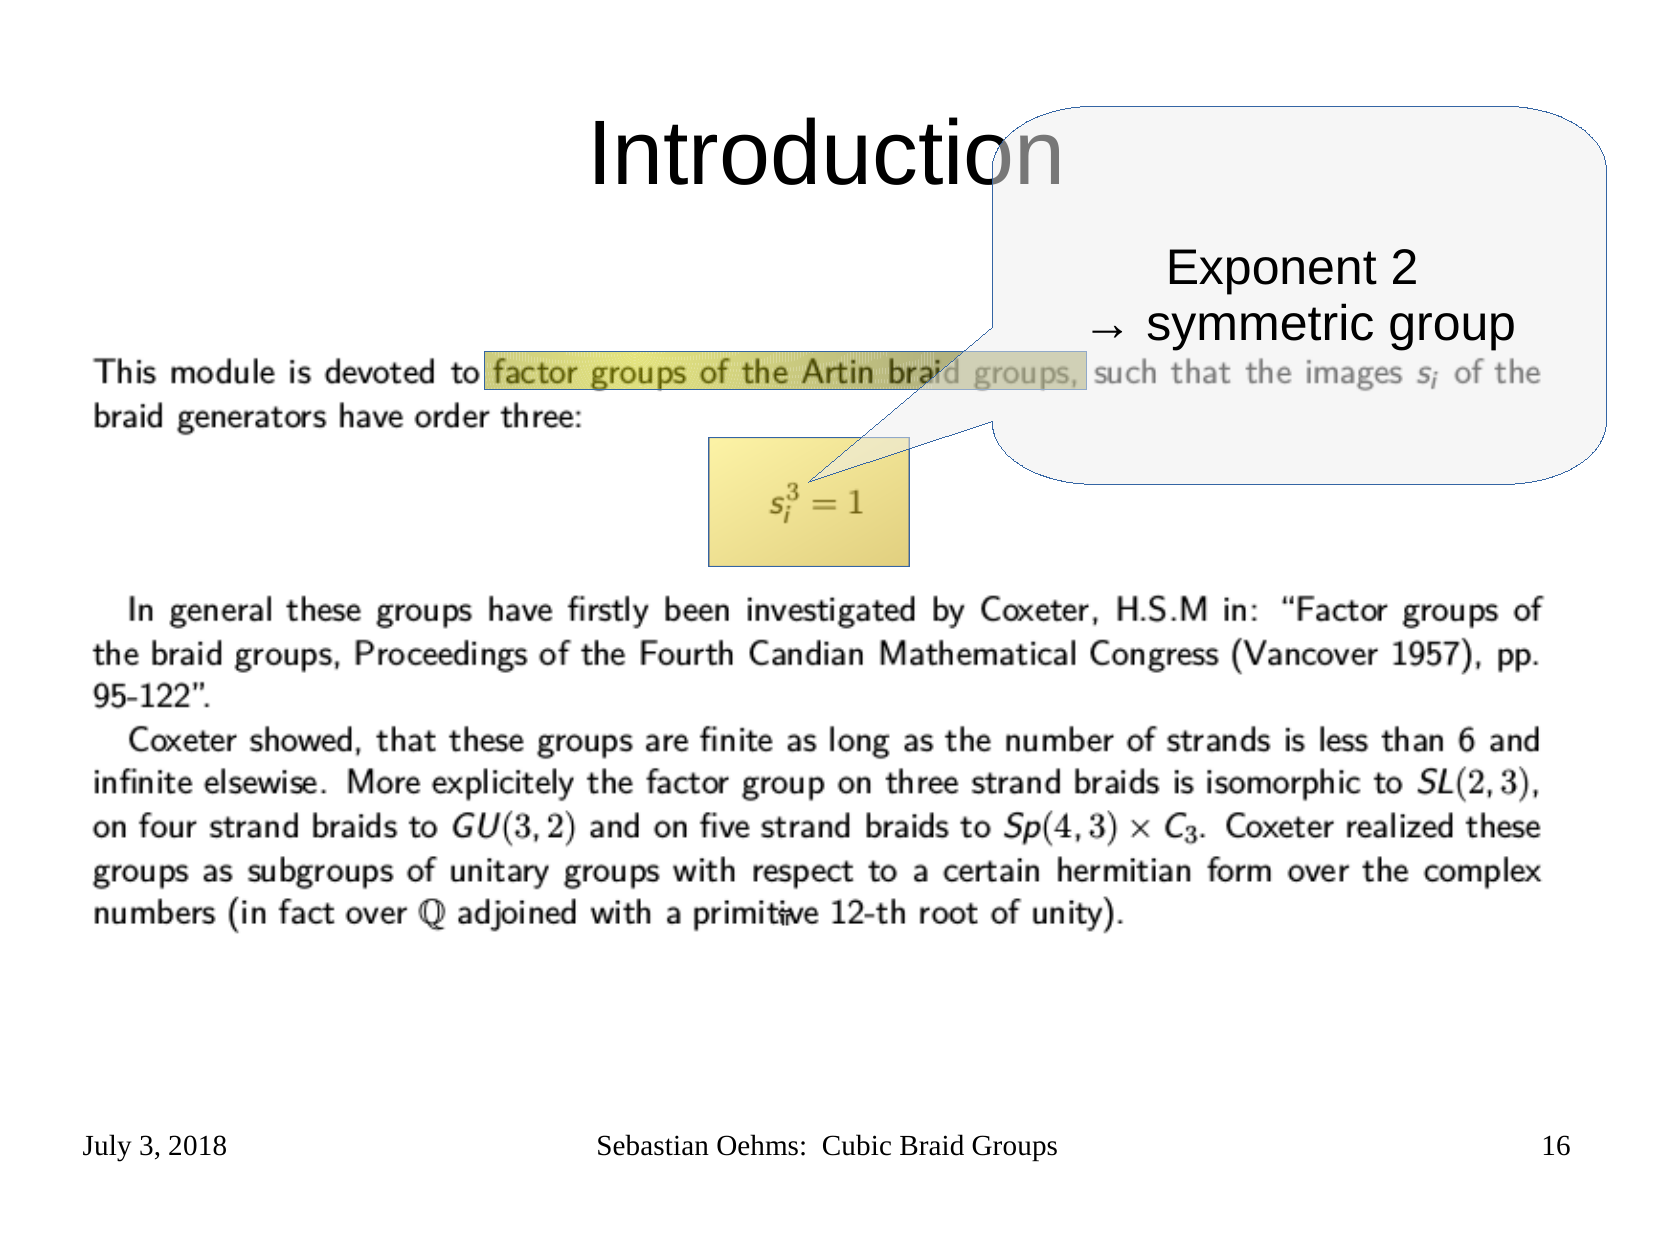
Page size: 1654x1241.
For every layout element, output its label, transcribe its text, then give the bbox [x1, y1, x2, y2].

title Introduction [82, 49, 1571, 257]
picture [78, 351, 1560, 947]
text_box [484, 351, 962, 390]
text_box [708, 437, 910, 567]
text_box Exponent 2 → symmetric group [808, 106, 1607, 485]
